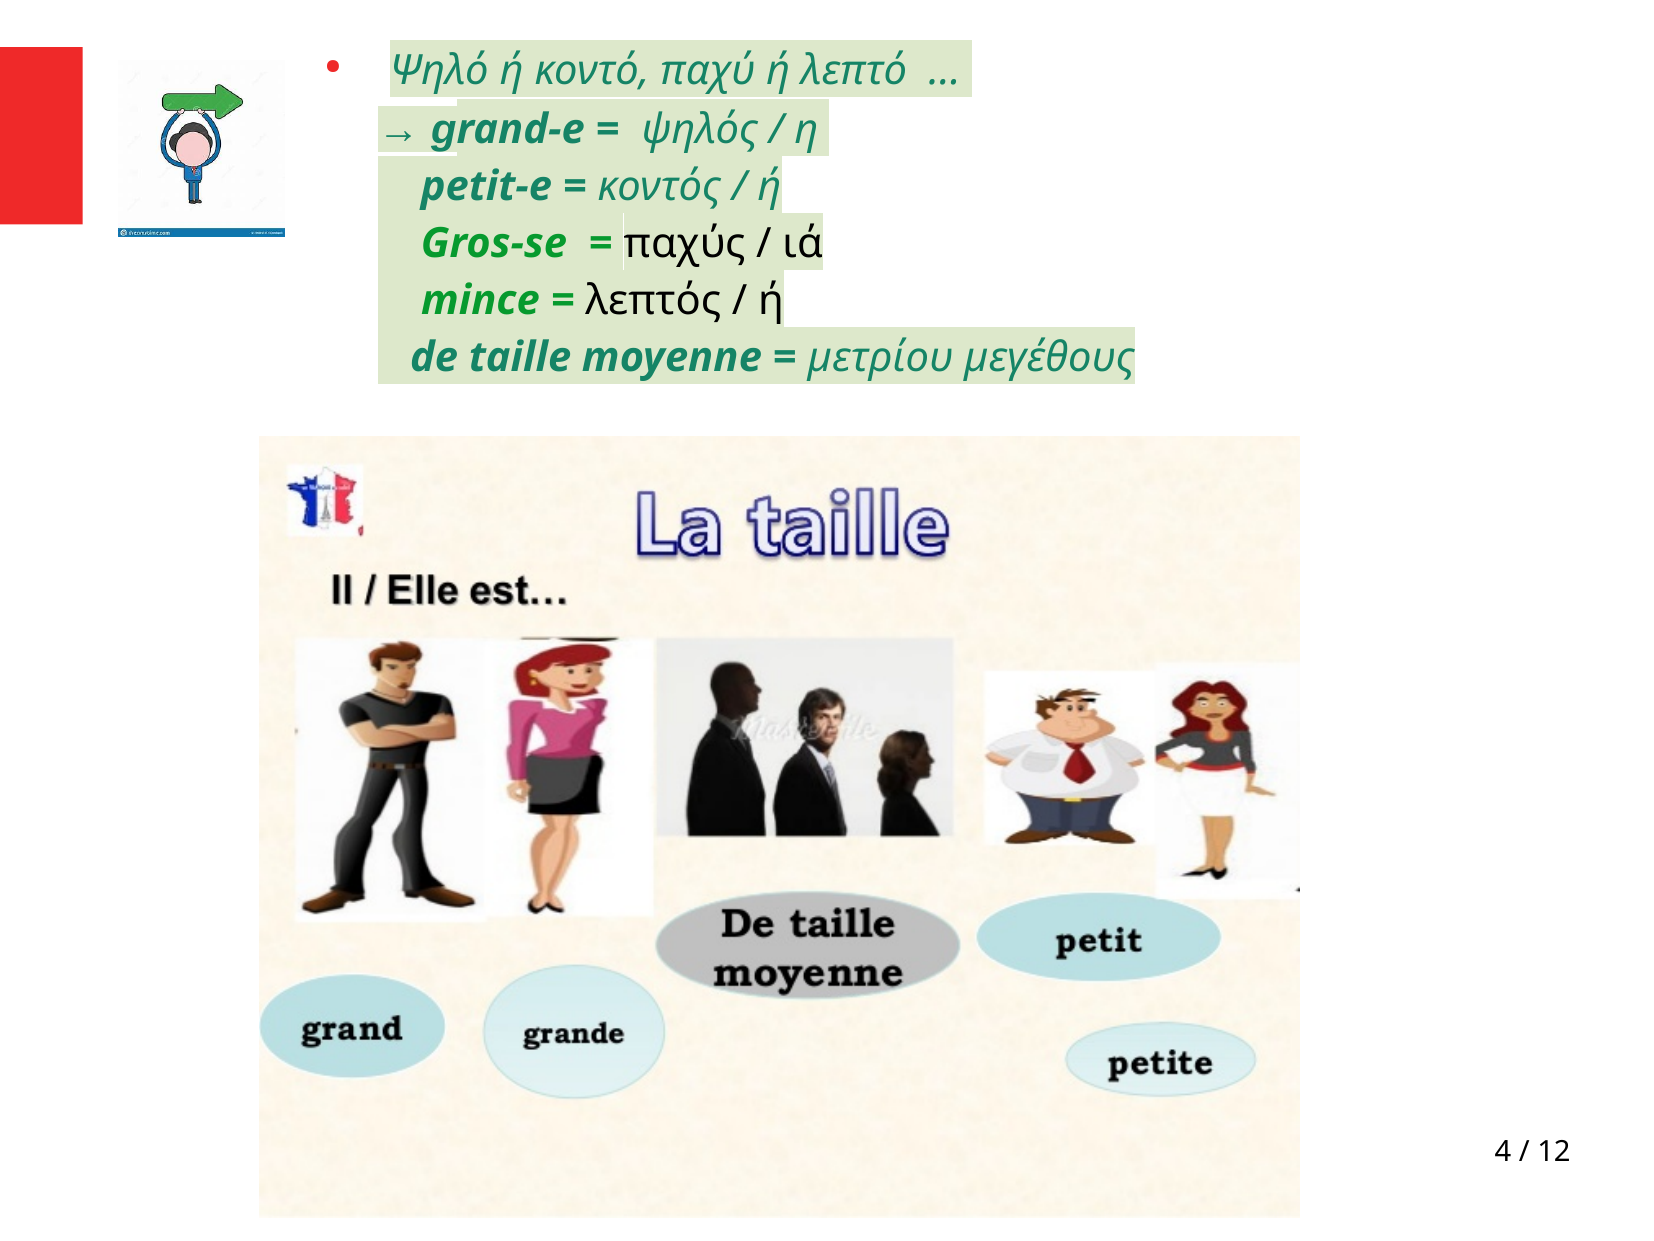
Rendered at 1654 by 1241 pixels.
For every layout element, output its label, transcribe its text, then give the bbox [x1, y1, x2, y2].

title Ψηλό ή κοντό, παχύ ή λεπτό ... → grand-e = ψηλός / η petit-e = κοντός / ή Gros-se = παχύς / ιά mince = λεπτός / ή de taille moyenne = μετρίου μεγέθους [307, 36, 1642, 384]
picture [259, 436, 1300, 1218]
picture [118, 60, 285, 237]
